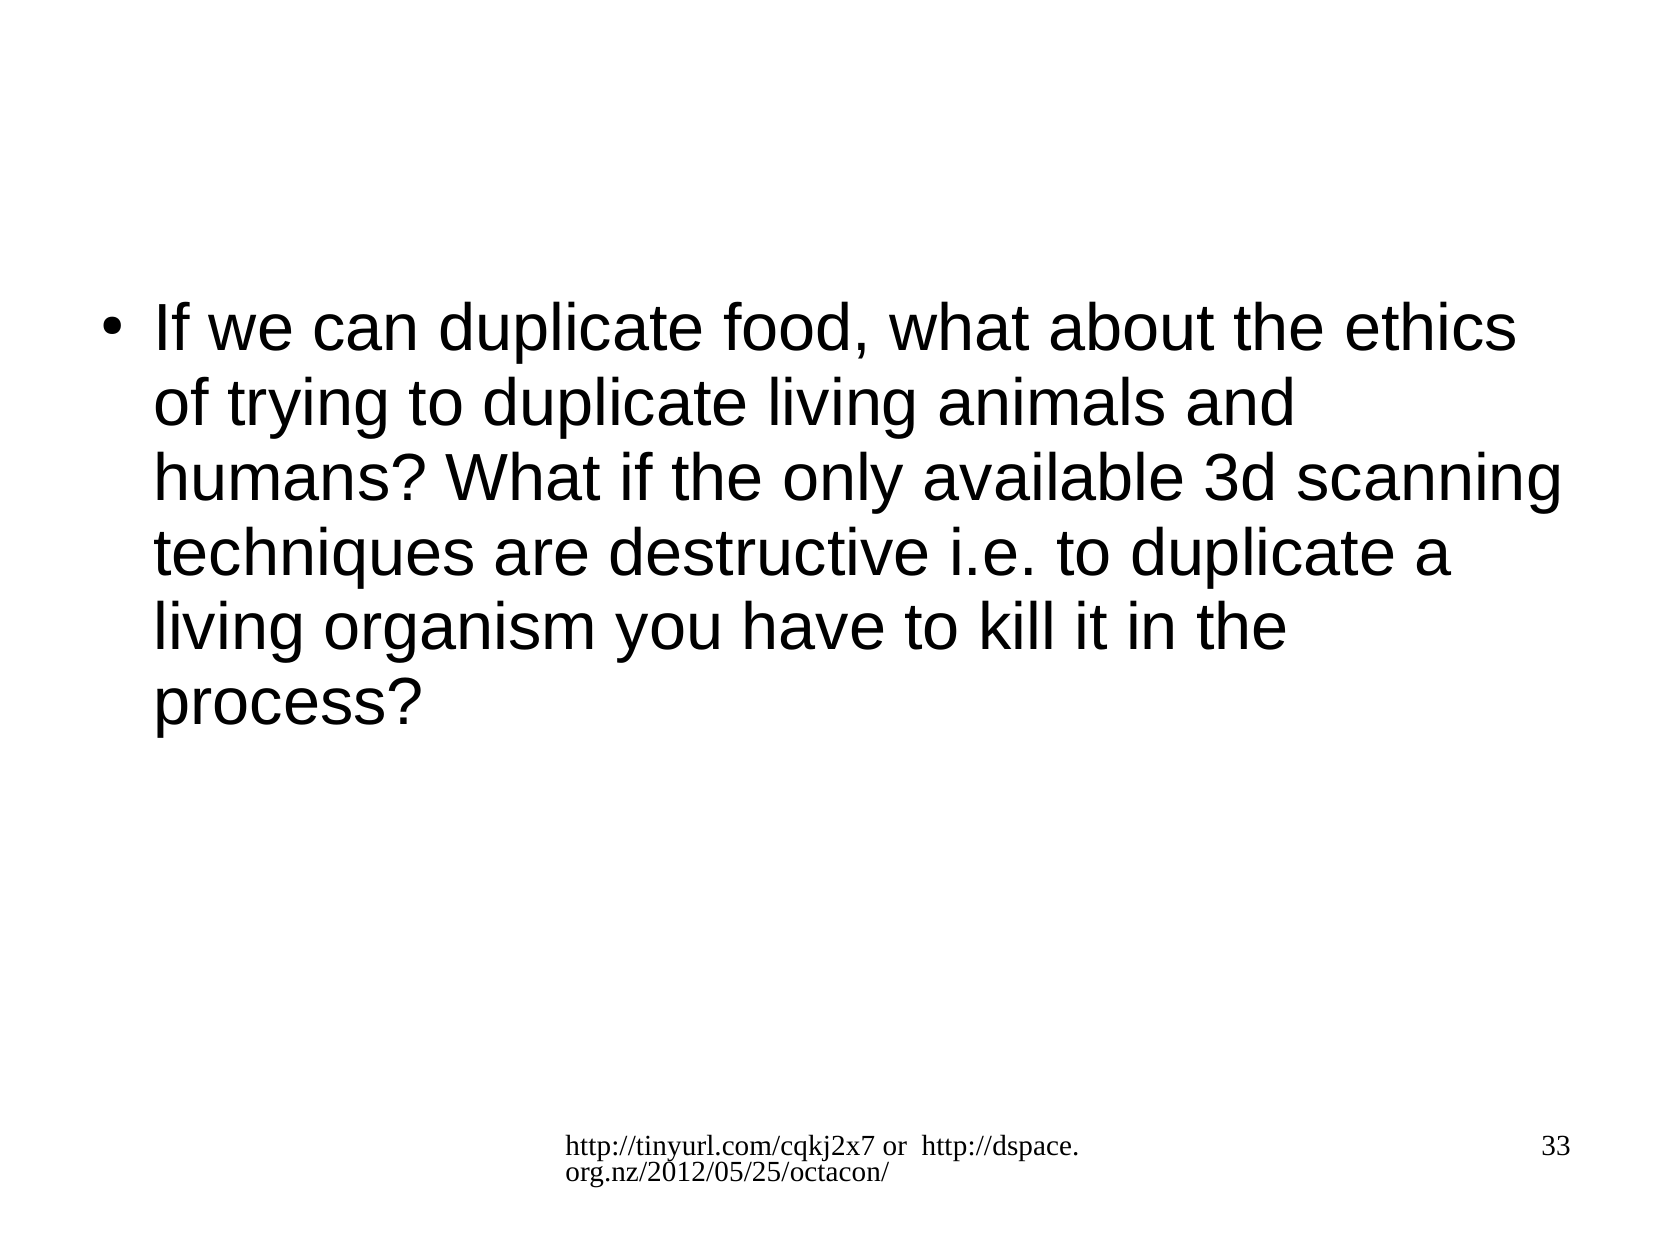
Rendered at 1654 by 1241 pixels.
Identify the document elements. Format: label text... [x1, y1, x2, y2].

list If we can duplicate food, what about the ethics of trying to duplicate living animals and humans? What if the only available 3d scanning techniques are destructive i.e. to duplicate a living organism you have to kill it in the process? [82, 290, 1571, 1109]
